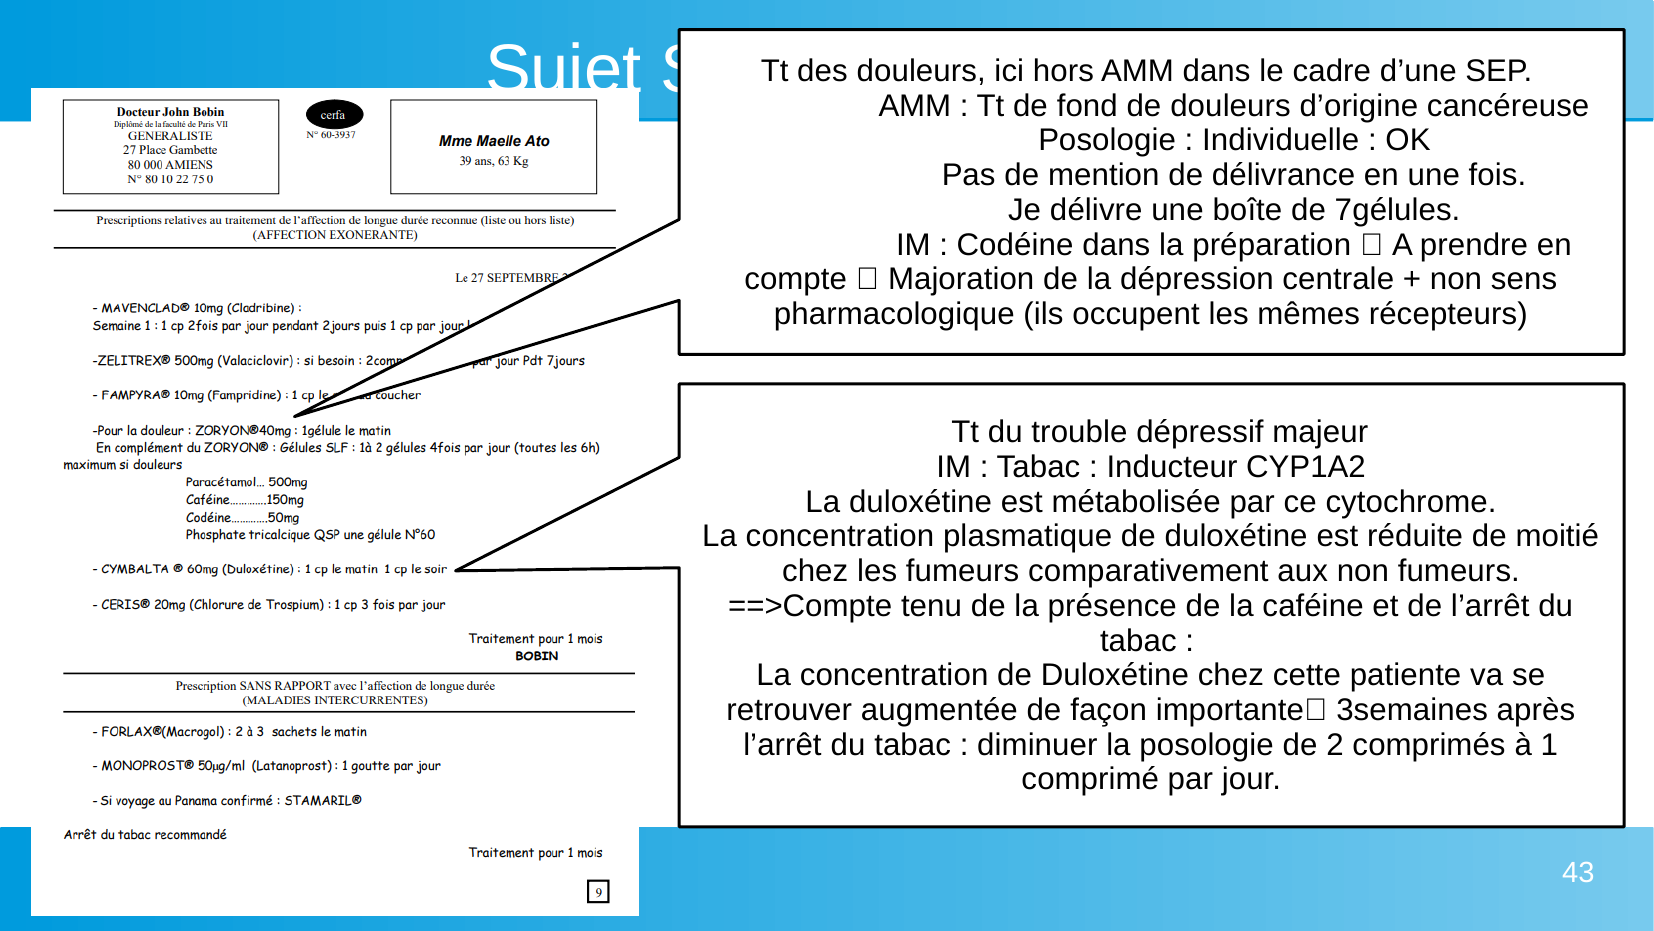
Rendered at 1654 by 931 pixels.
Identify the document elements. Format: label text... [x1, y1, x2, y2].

picture [31, 88, 639, 916]
text_box Tt du trouble dépressif majeur IM : Tabac : Inducteur CYP1A2 La duloxétine est métabolisée par ce cytochrome. La concentration plasmatique de duloxétine est réduite de moitié chez les fumeurs comparativement aux non fumeurs. ==>Compte tenu de la présence de la caféine et de l’arrêt du tabac : La concentration de Duloxétine chez cette patiente va se retrouver augmentée de façon importante 3semaines après l’arrêt du tabac : diminuer la posologie de 2 comprimés à 1 comprimé par jour. [455, 383, 1625, 827]
title Sujet Septembre 2022 [59, 29, 679, 108]
text_box Tt des douleurs, ici hors AMM dans le cadre d’une SEP. AMM : Tt de fond de douleurs d’origine cancéreuse Posologie : Individuelle : OK Pas de mention de délivrance en une fois. Je délivre une boîte de 7gélules. IM : Codéine dans la préparation  A prendre en compte  Majoration de la dépression centrale + non sens pharmacologique (ils occupent les mêmes récepteurs) [294, 29, 1625, 417]
